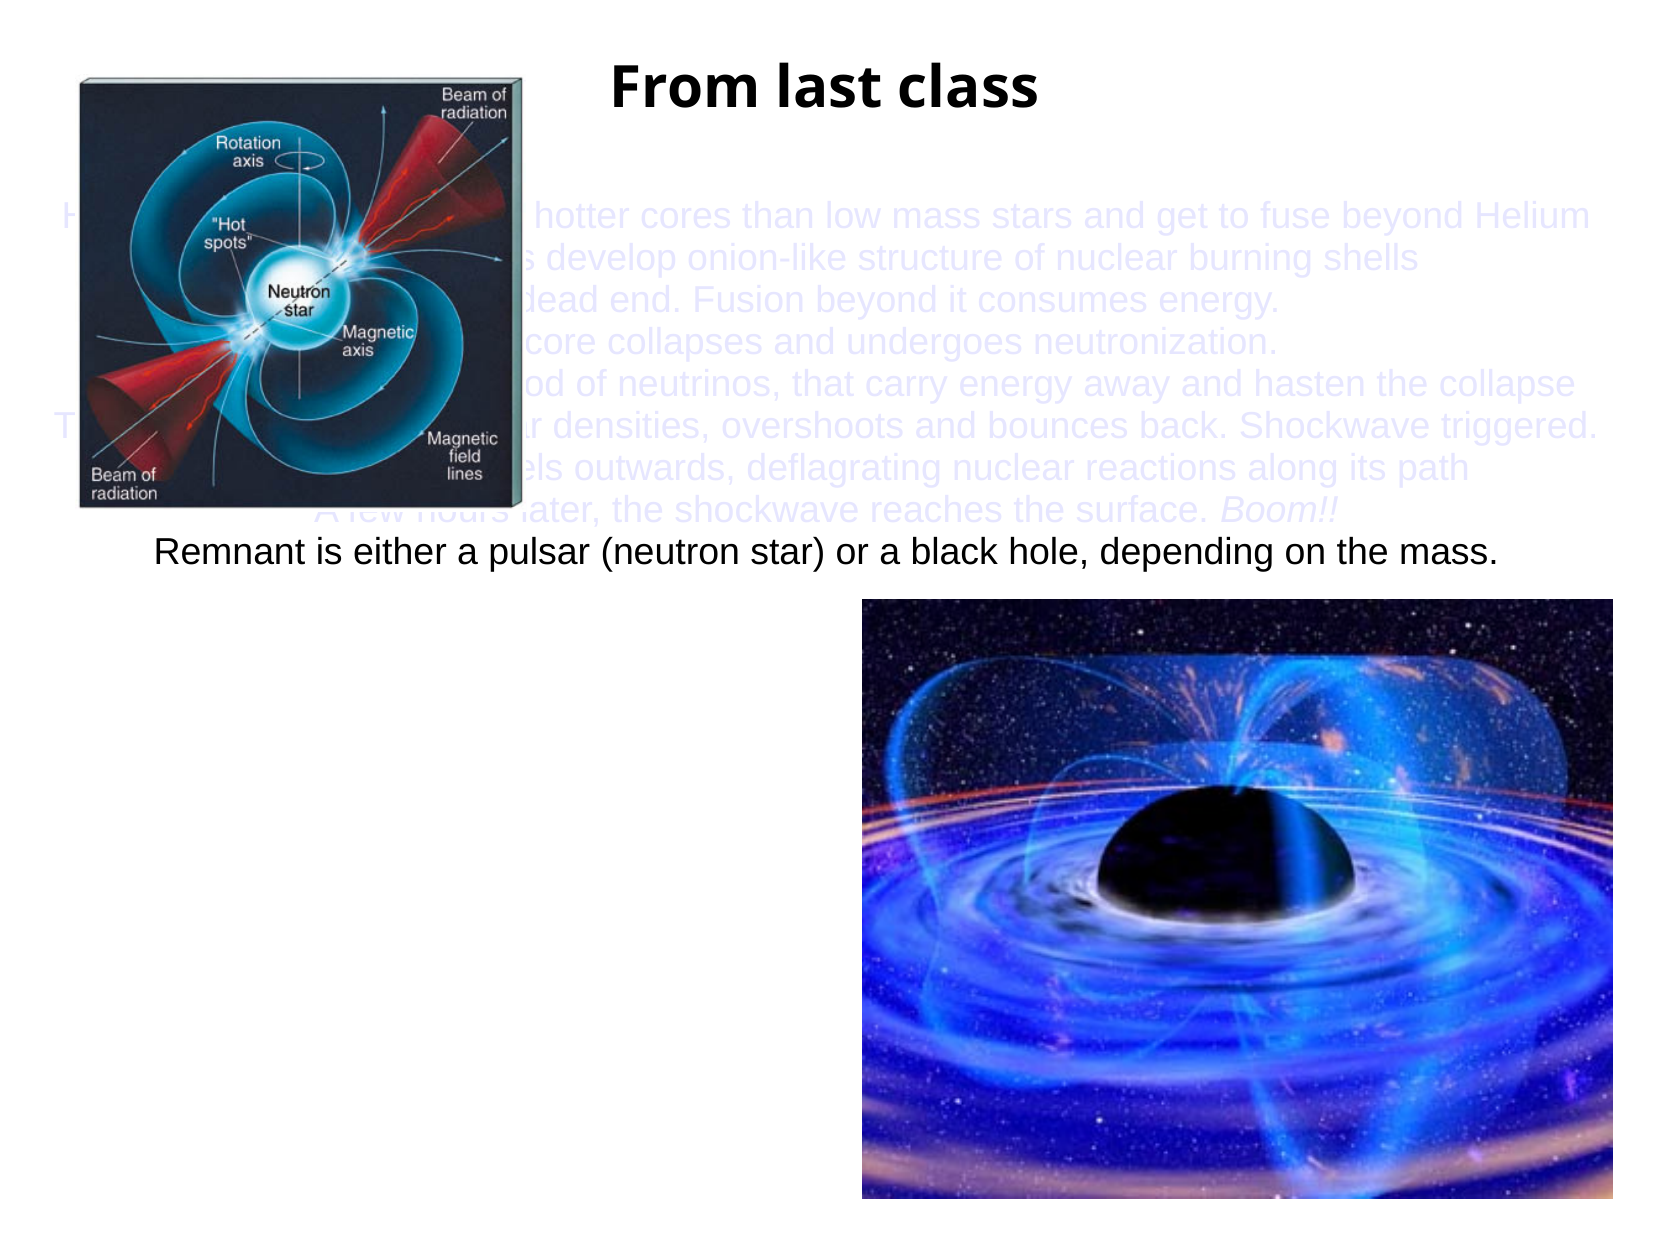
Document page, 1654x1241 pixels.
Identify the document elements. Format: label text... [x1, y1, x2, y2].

text_box High mass stars have much hotter cores than low mass stars and get to fuse beyond Helium Higher mass stars develop onion-like structure of nuclear burning shells Iron is a dead end. Fusion beyond it consumes energy. The Iron core collapses and undergoes neutronization. Urca process produce a flood of neutrinos, that carry energy away and hasten the collapse The core collapses to nuclear densities, overshoots and bounces back. Shockwave triggered. The shockwave travels outwards, deflagrating nuclear reactions along its path A few hours later, the shockwave reaches the surface. Boom!! Remnant is either a pulsar (neutron star) or a black hole, depending on the mass. [0, 187, 1653, 623]
text_box From last class [262, 37, 1388, 134]
picture [75, 74, 526, 512]
picture [862, 599, 1613, 1199]
